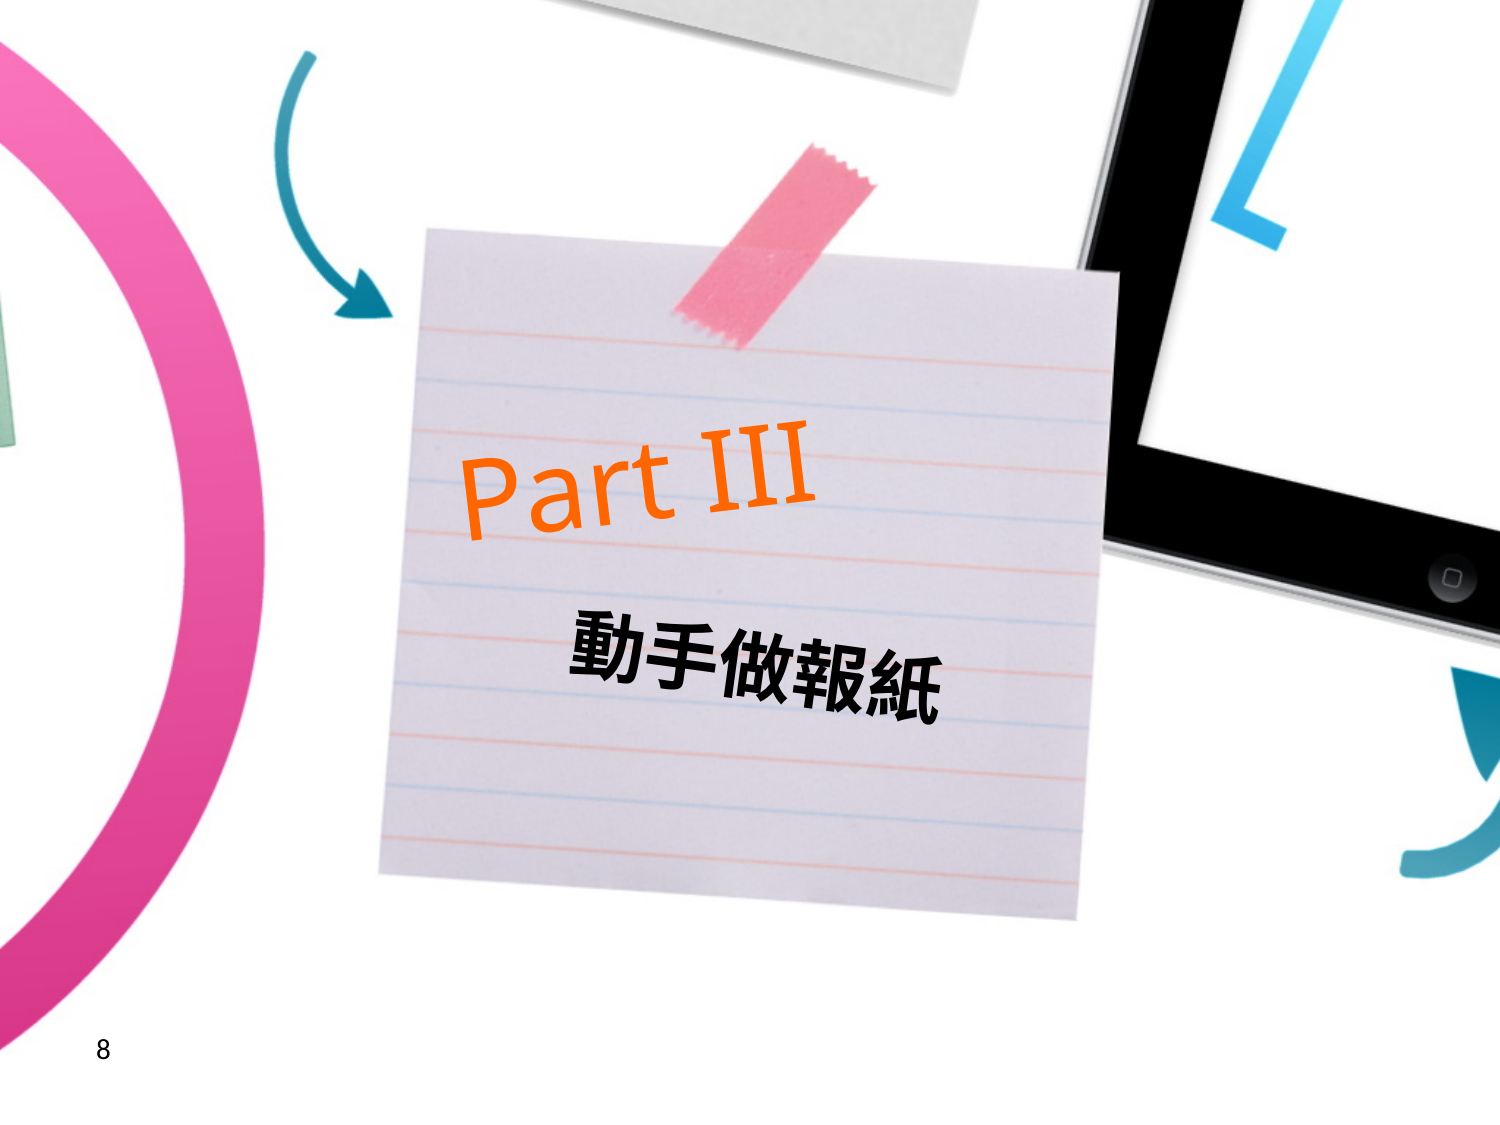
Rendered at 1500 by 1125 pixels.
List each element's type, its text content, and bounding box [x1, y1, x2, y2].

text_box 動手做報紙 [549, 586, 1059, 758]
picture [0, 0, 1500, 1125]
text_box Part III [432, 361, 979, 575]
slide_number <編號> [80, 1023, 431, 1102]
